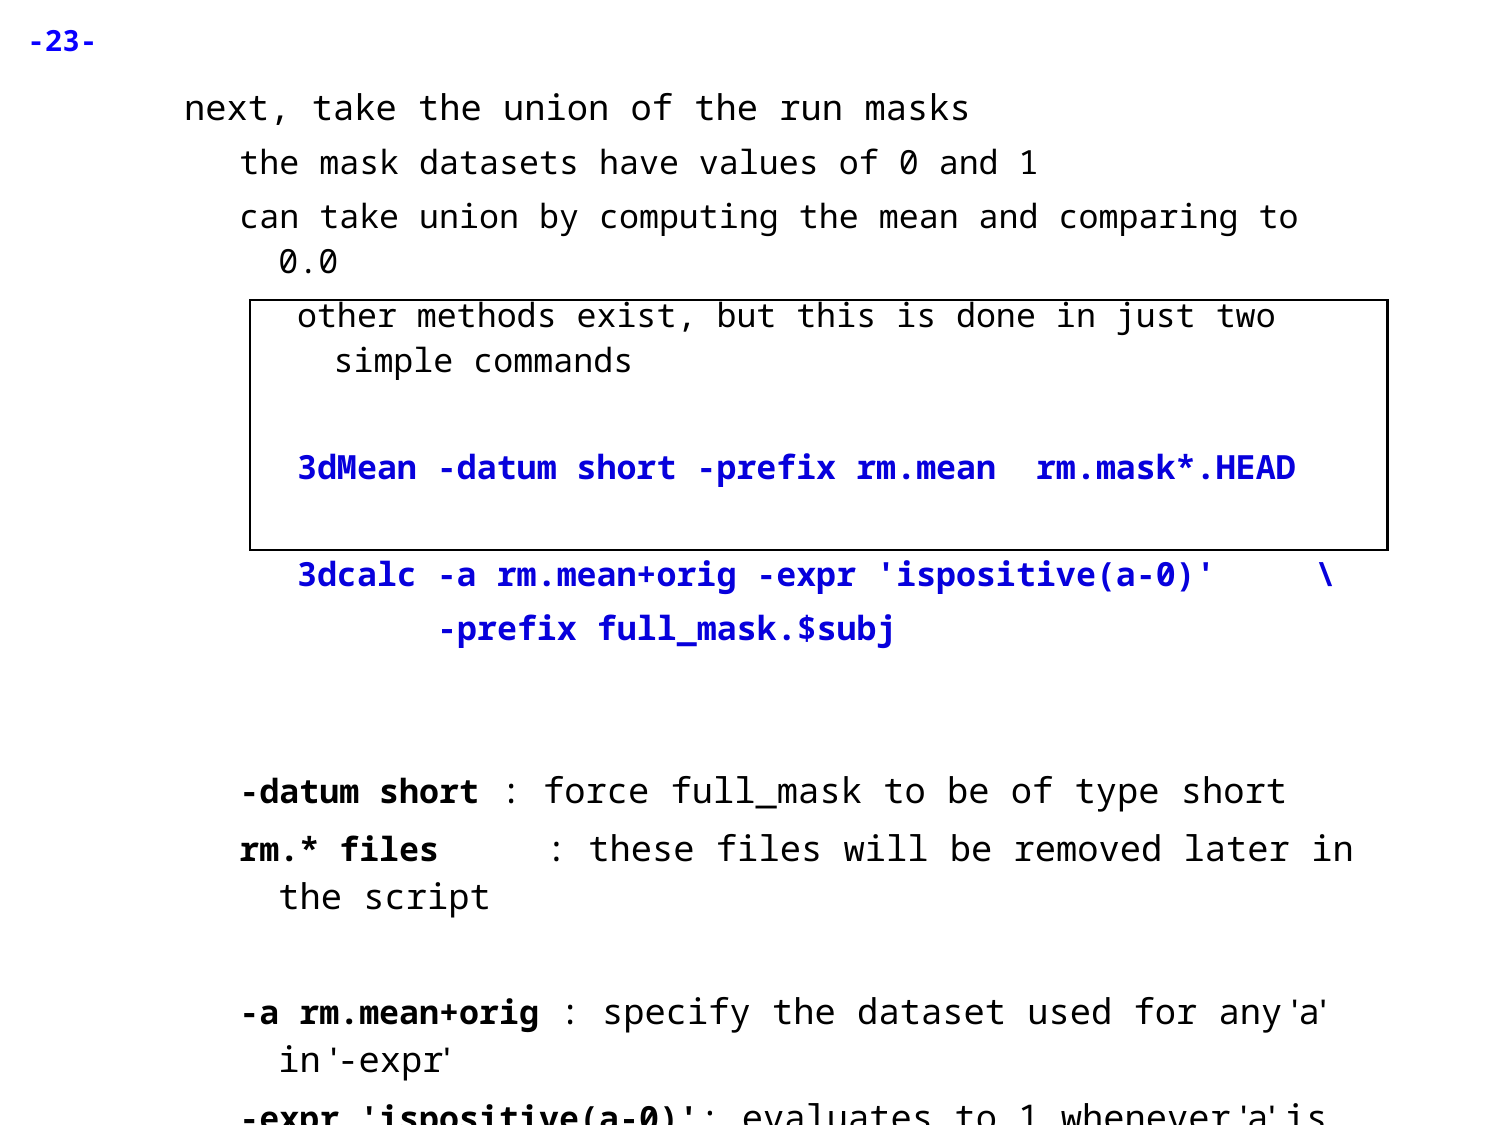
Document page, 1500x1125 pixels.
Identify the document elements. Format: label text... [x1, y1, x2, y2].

list next, take the union of the run masks the mask datasets have values of 0 and 1 can take union by computing the mean and comparing to 0.0 other methods exist, but this is done in just two simple commands 3dMean -datum short -prefix rm.mean rm.mask*.HEAD 3dcalc -a rm.mean+orig -expr 'ispositive(a-0)' \ -prefix full_mask.$subj -datum short : force full_mask to be of type short rm.* files : these files will be removed later in the script -a rm.mean+orig : specify the dataset used for any 'a' in '-expr' -expr 'ispositive(a-0)': evaluates to 1 whenever 'a' is positive note that the comparison to 0 can be changed 0.99 would create an intersection mask 0.49 would mean at least half of the masks are set [251, 301, 1386, 549]
list next, take the union of the run masks the mask datasets have values of 0 and 1 can take union by computing the mean and comparing to 0.0 other methods exist, but this is done in just two simple commands 3dMean -datum short -prefix rm.mean rm.mask*.HEAD 3dcalc -a rm.mean+orig -expr 'ispositive(a-0)' \ -prefix full_mask.$subj -datum short : force full_mask to be of type short rm.* files : these files will be removed later in the script -a rm.mean+orig : specify the dataset used for any 'a' in '-expr' -expr 'ispositive(a-0)': evaluates to 1 whenever 'a' is positive note that the comparison to 0 can be changed 0.99 would create an intersection mask 0.49 would mean at least half of the masks are set [112, 74, 1388, 1088]
